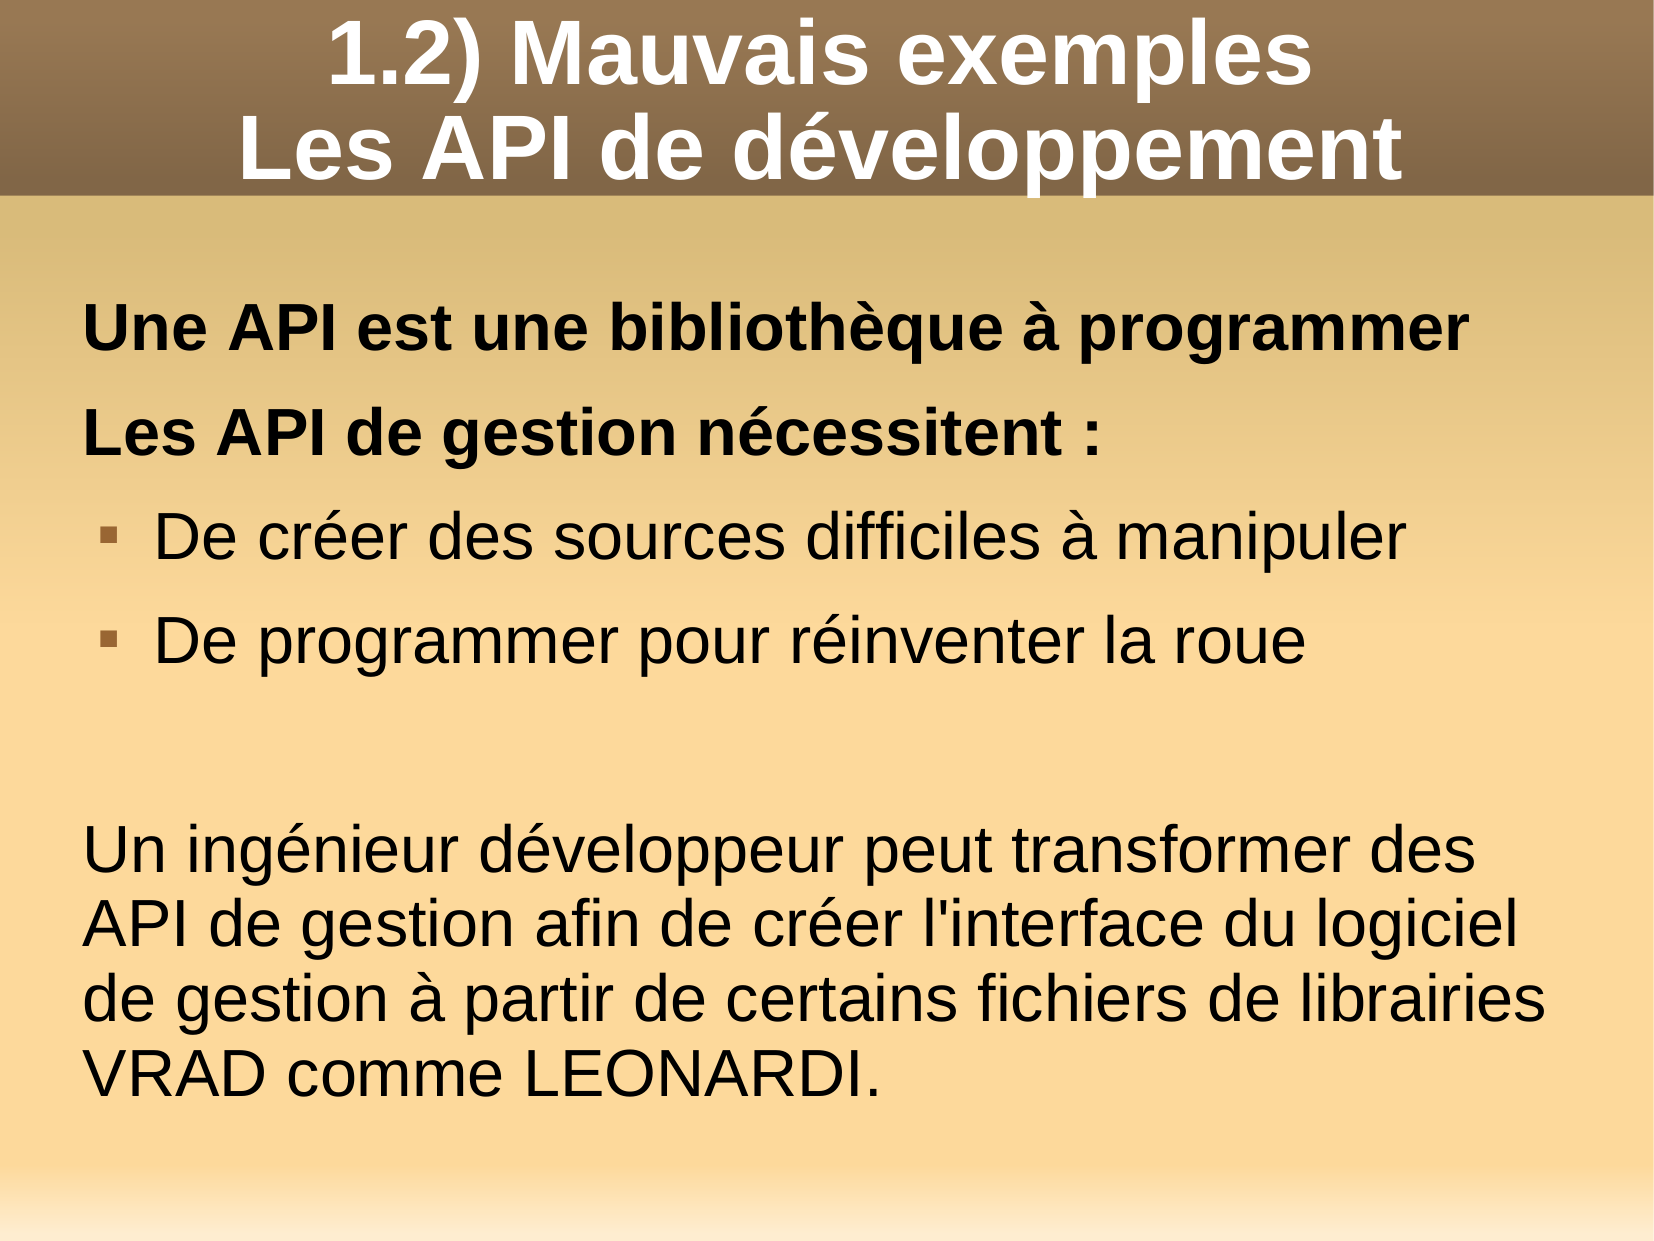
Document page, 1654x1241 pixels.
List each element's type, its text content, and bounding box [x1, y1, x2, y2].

picture [0, 0, 1654, 1241]
list Une API est une bibliothèque à programmer Les API de gestion nécessitent : De créer des sources difficiles à manipuler De programmer pour réinventer la roue Un ingénieur développeur peut transformer des API de gestion afin de créer l'interface du logiciel de gestion à partir de certains fichiers de librairies VRAD comme LEONARDI. [82, 290, 1571, 1111]
title 1.2) Mauvais exemples Les API de développement [76, 4, 1565, 203]
